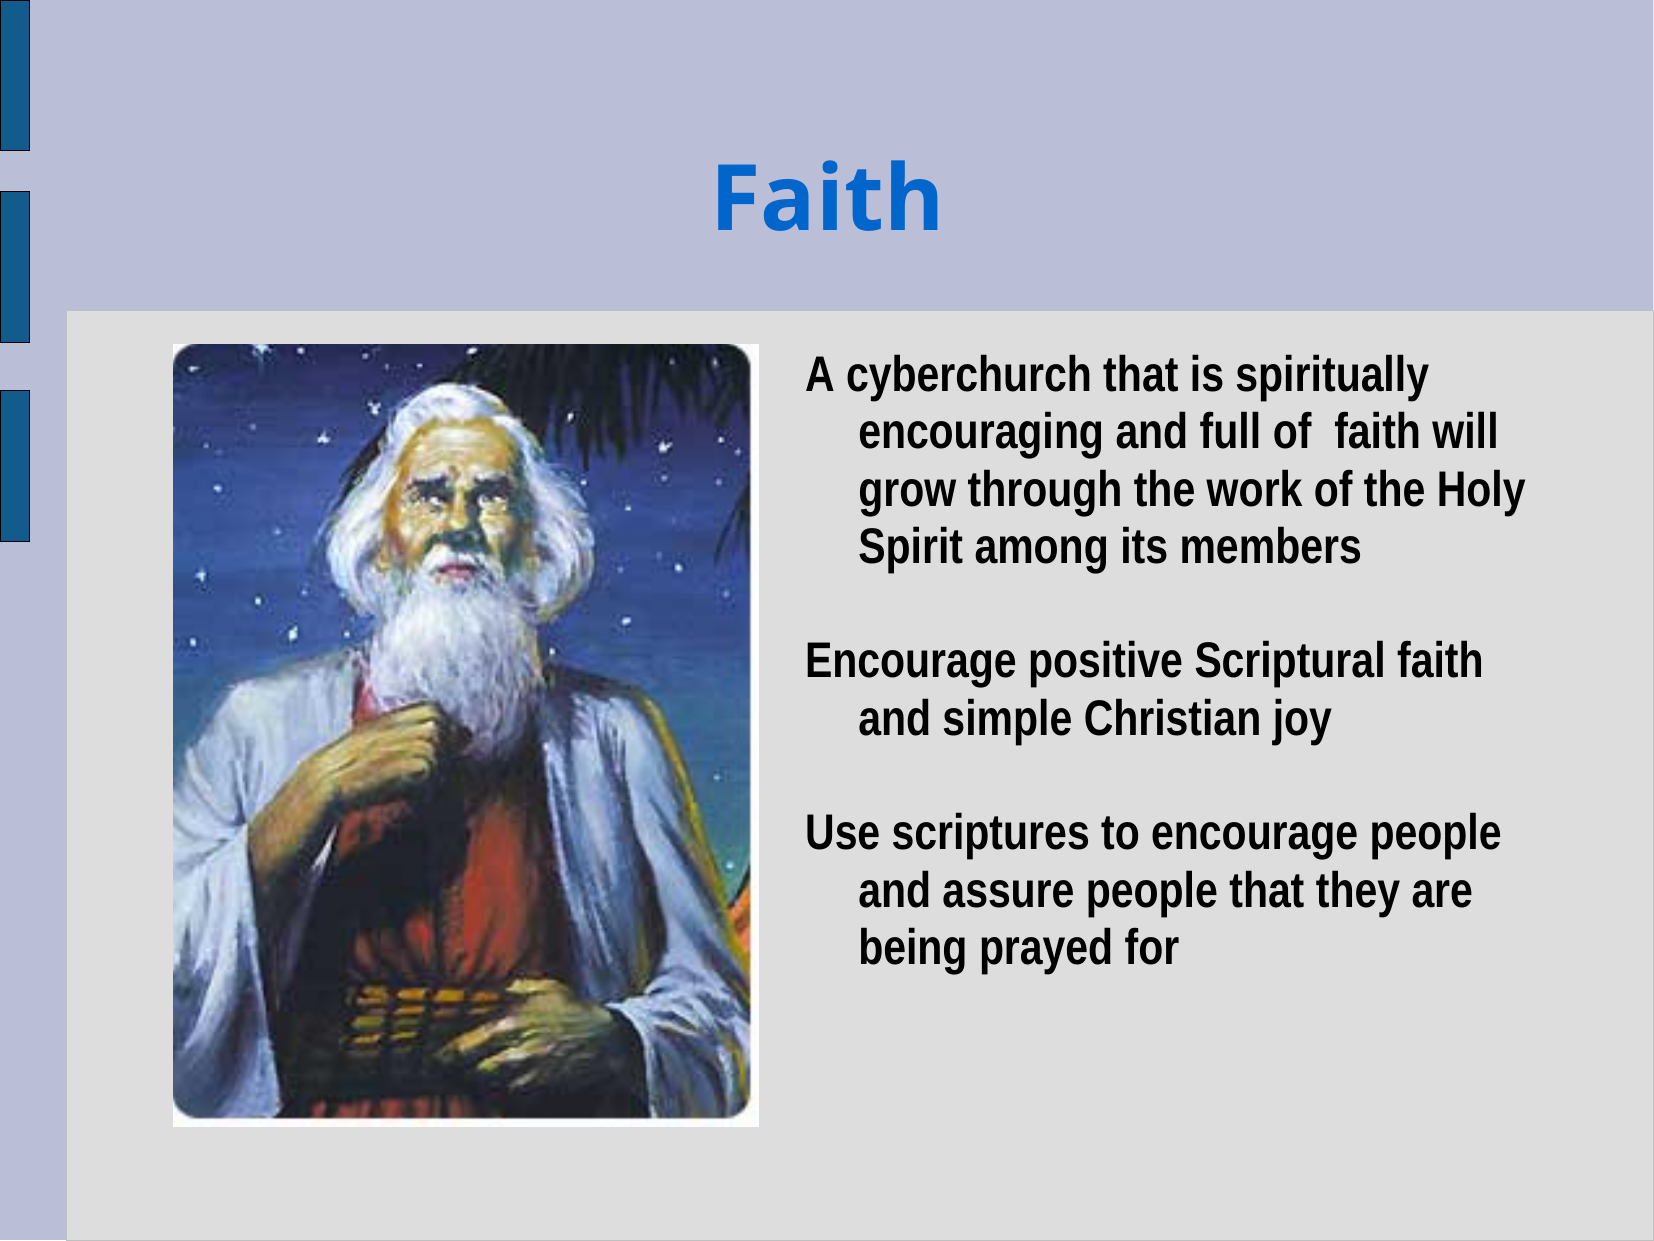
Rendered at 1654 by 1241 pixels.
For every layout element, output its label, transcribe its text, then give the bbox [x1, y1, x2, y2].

picture [173, 344, 759, 1127]
title Faith [121, 91, 1534, 299]
list A cyberchurch that is spiritually encouraging and full of faith will grow through the work of the Holy Spirit among its members Encourage positive Scriptural faith and simple Christian joy Use scriptures to encourage people and assure people that they are being prayed for [787, 344, 1535, 1127]
